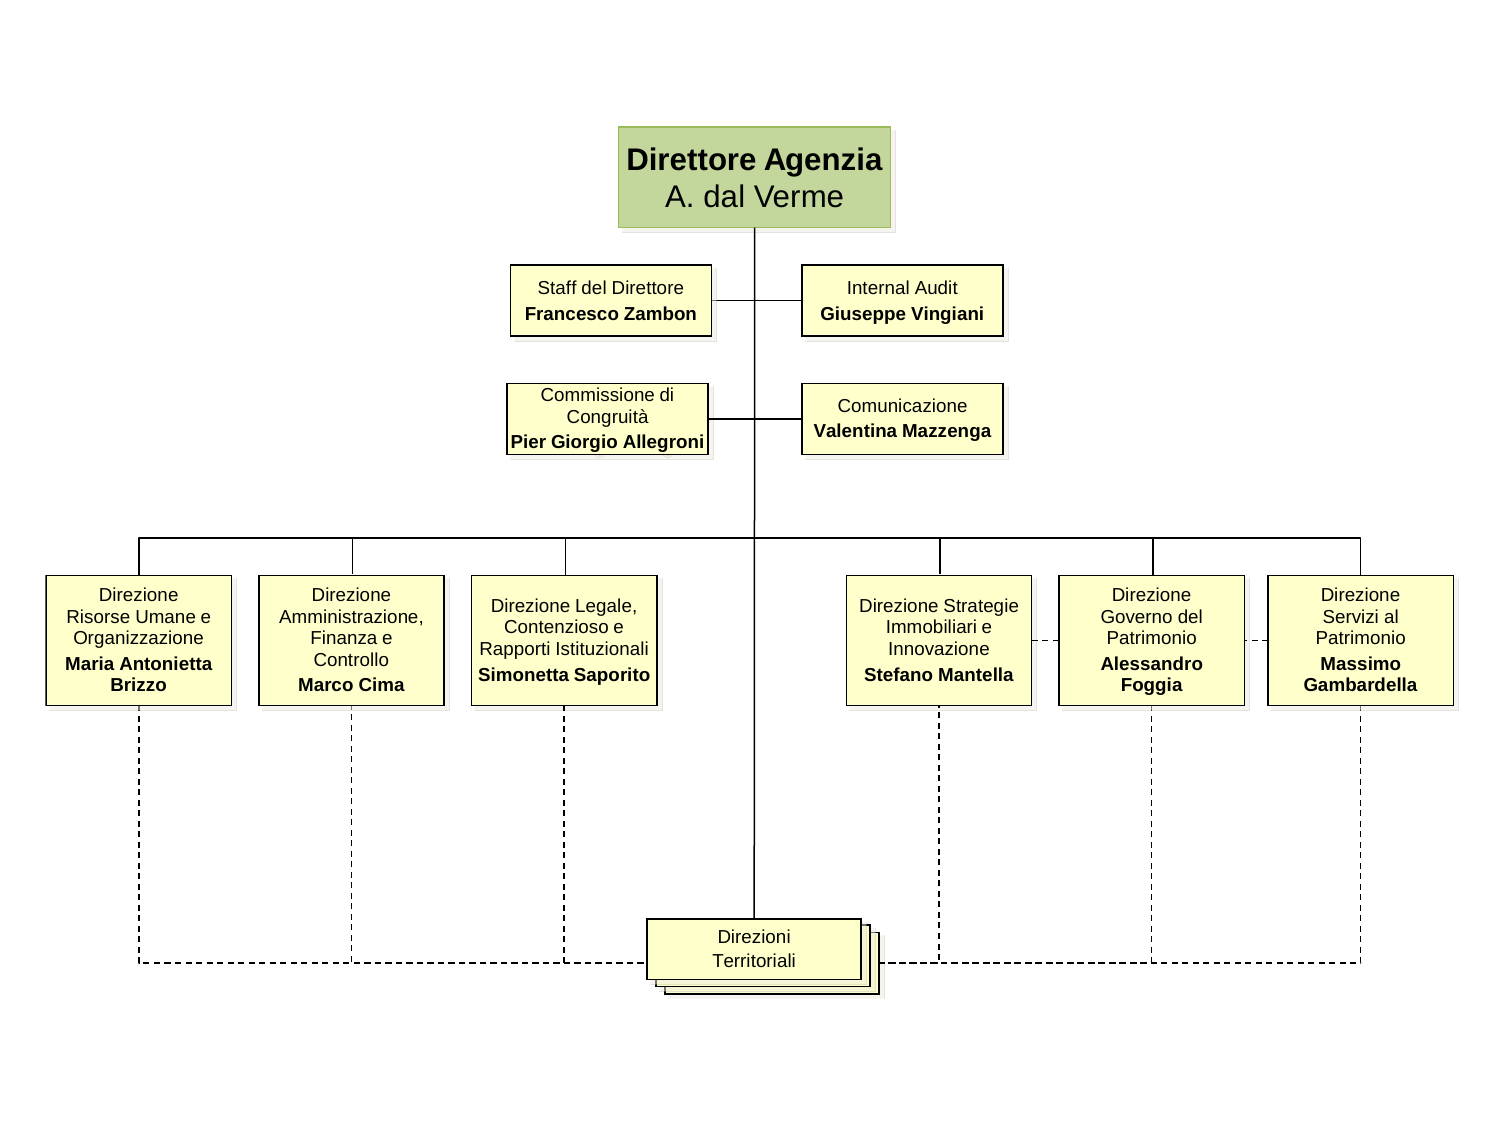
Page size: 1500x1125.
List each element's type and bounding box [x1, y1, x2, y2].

picture [45, 126, 1494, 999]
